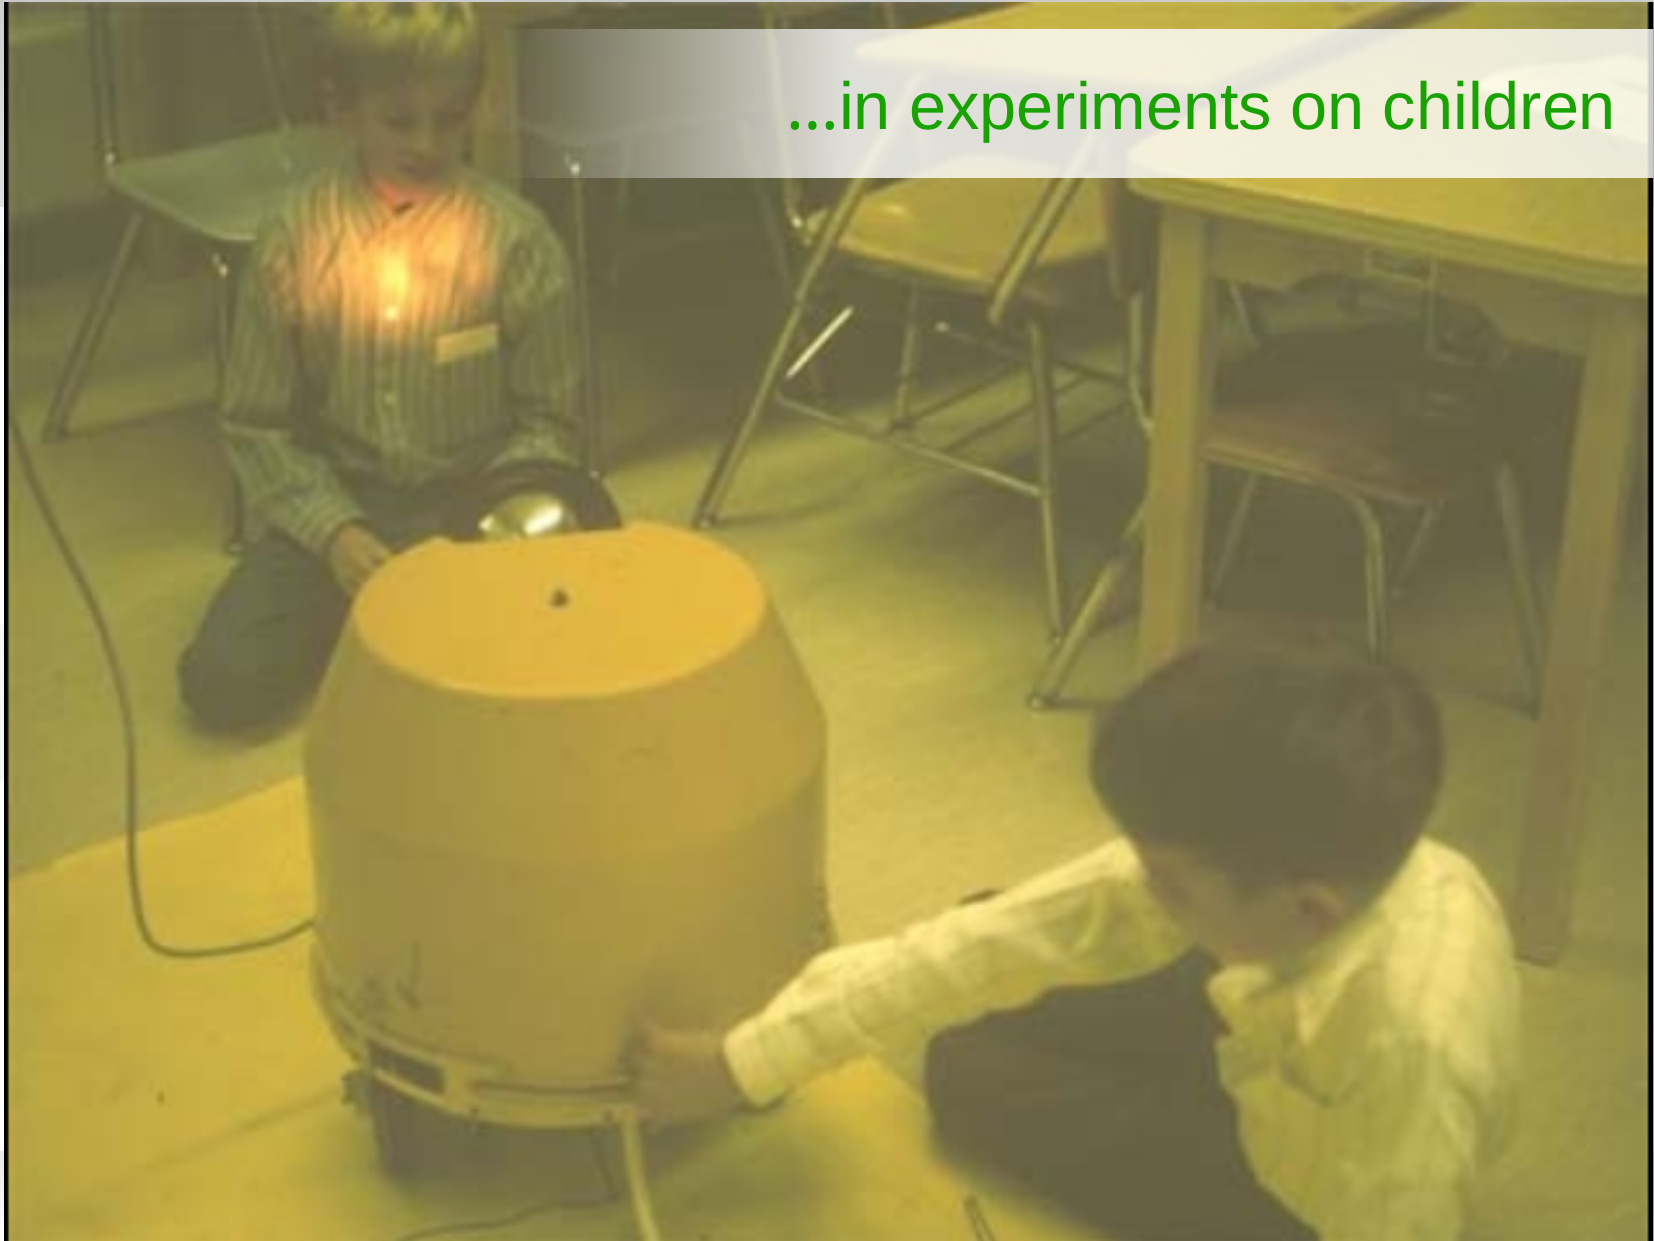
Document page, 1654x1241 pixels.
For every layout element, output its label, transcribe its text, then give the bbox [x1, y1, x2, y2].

picture [0, 0, 1654, 1241]
title …in experiments on children [501, 29, 1654, 178]
